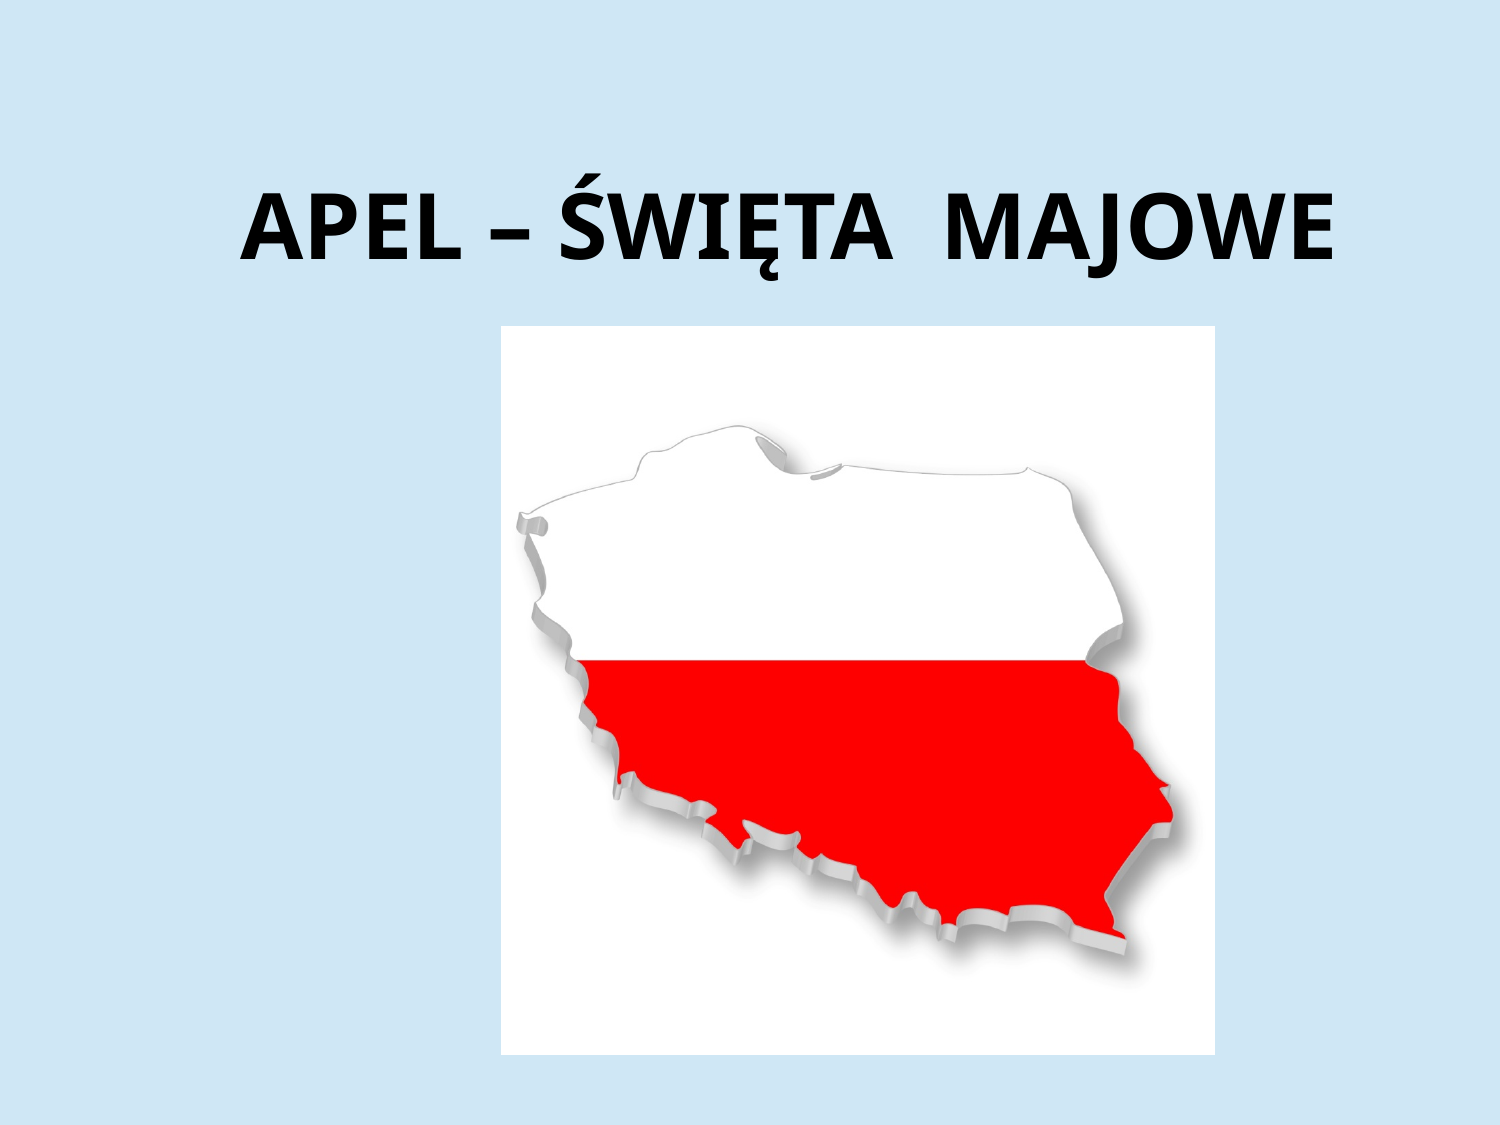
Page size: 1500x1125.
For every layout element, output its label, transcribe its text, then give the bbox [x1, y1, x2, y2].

picture [501, 326, 1215, 1055]
text_box APEL – ŚWIĘTA MAJOWE [225, 160, 1354, 286]
